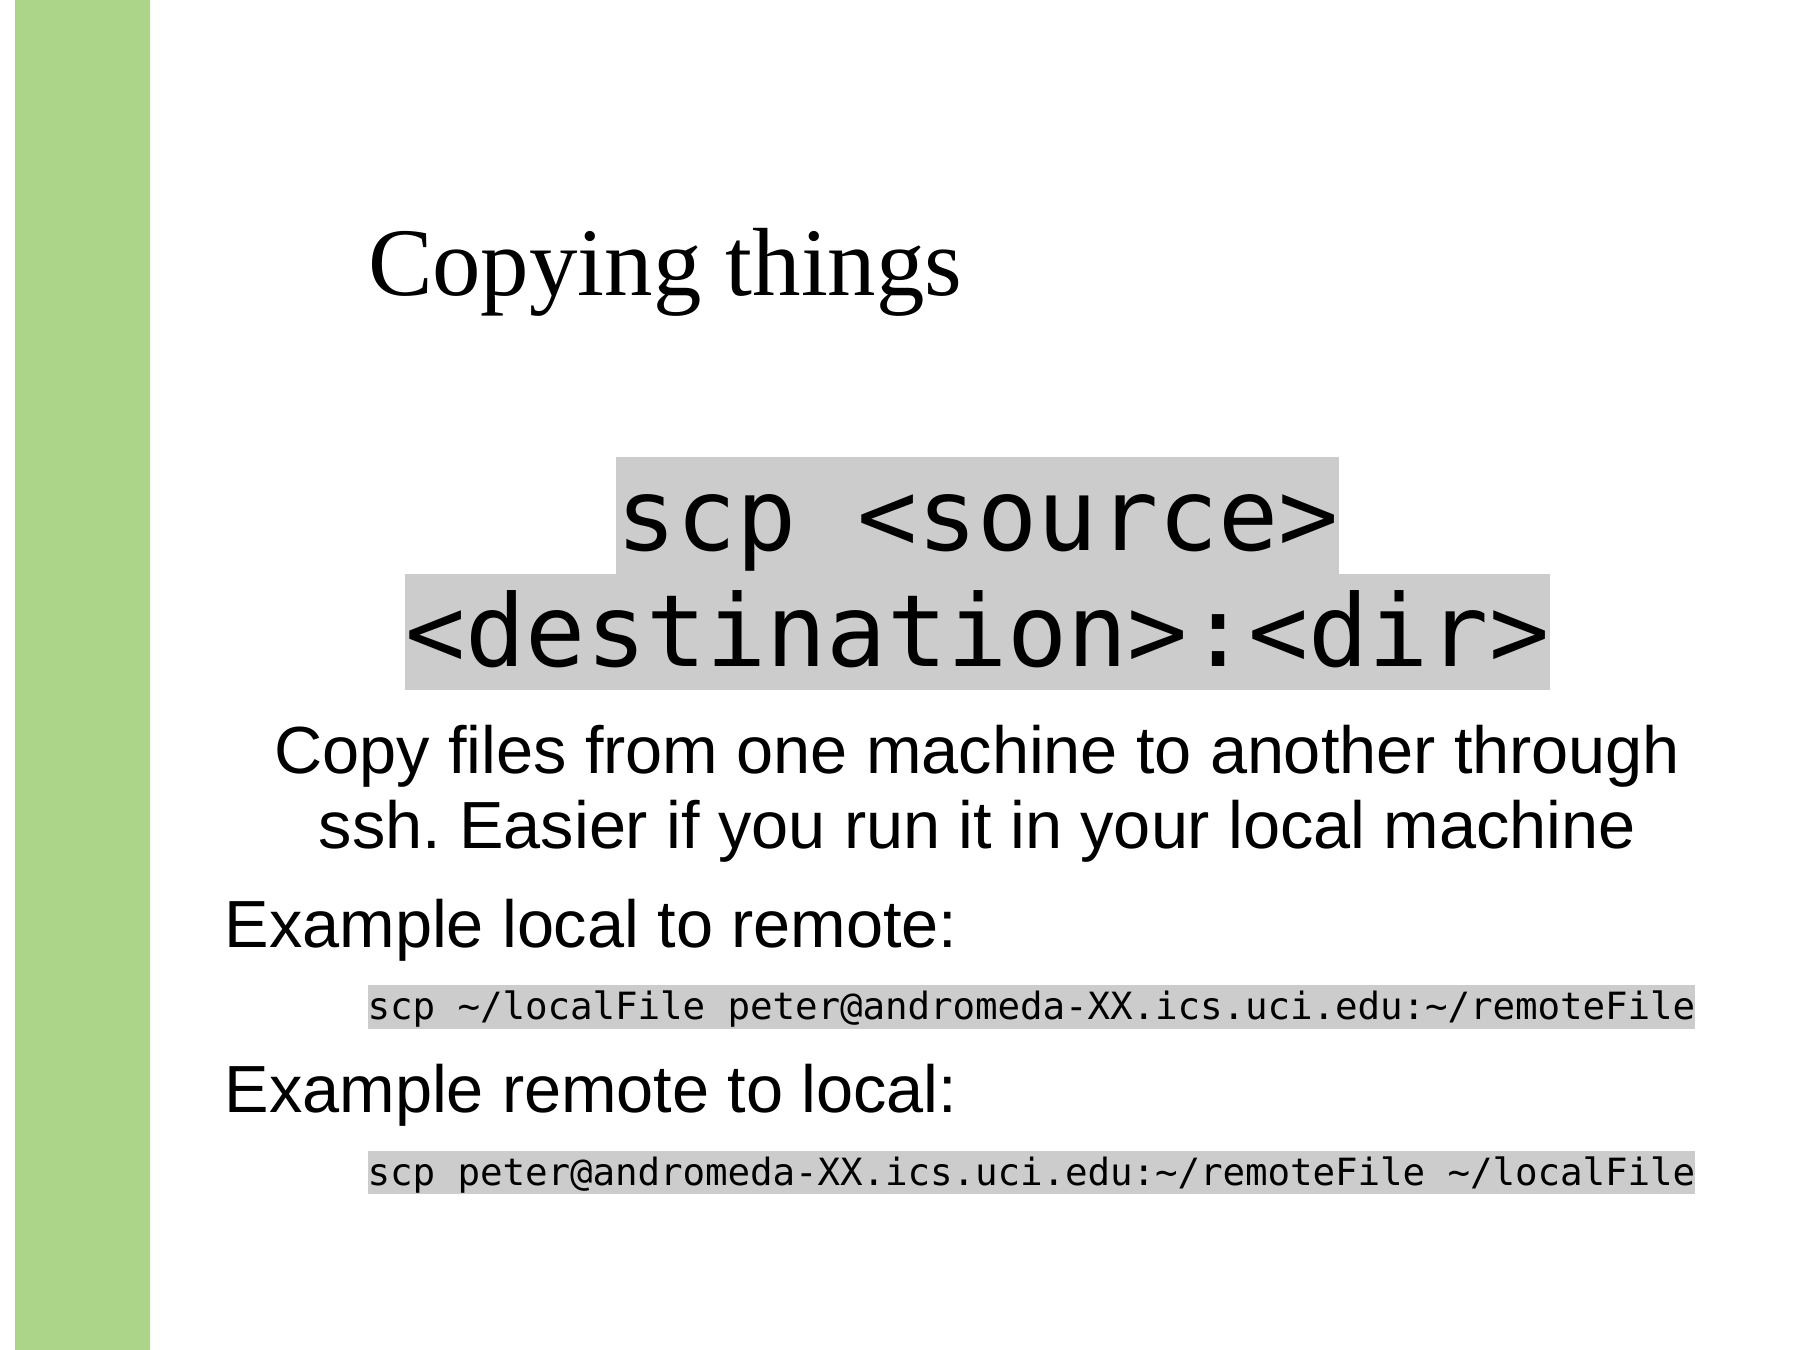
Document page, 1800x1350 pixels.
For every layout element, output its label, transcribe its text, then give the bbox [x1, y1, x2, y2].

text_box scp <source> <destination>:<dir> Copy files from one machine to another through ssh. Easier if you run it in your local machine Example local to remote: scp ~/localFile peter@andromeda-XX.ics.uci.edu:~/remoteFile Example remote to local: scp peter@andromeda-XX.ics.uci.edu:~/remoteFile ~/localFile [210, 449, 1711, 1350]
subtitle Copying things [368, 101, 1576, 424]
